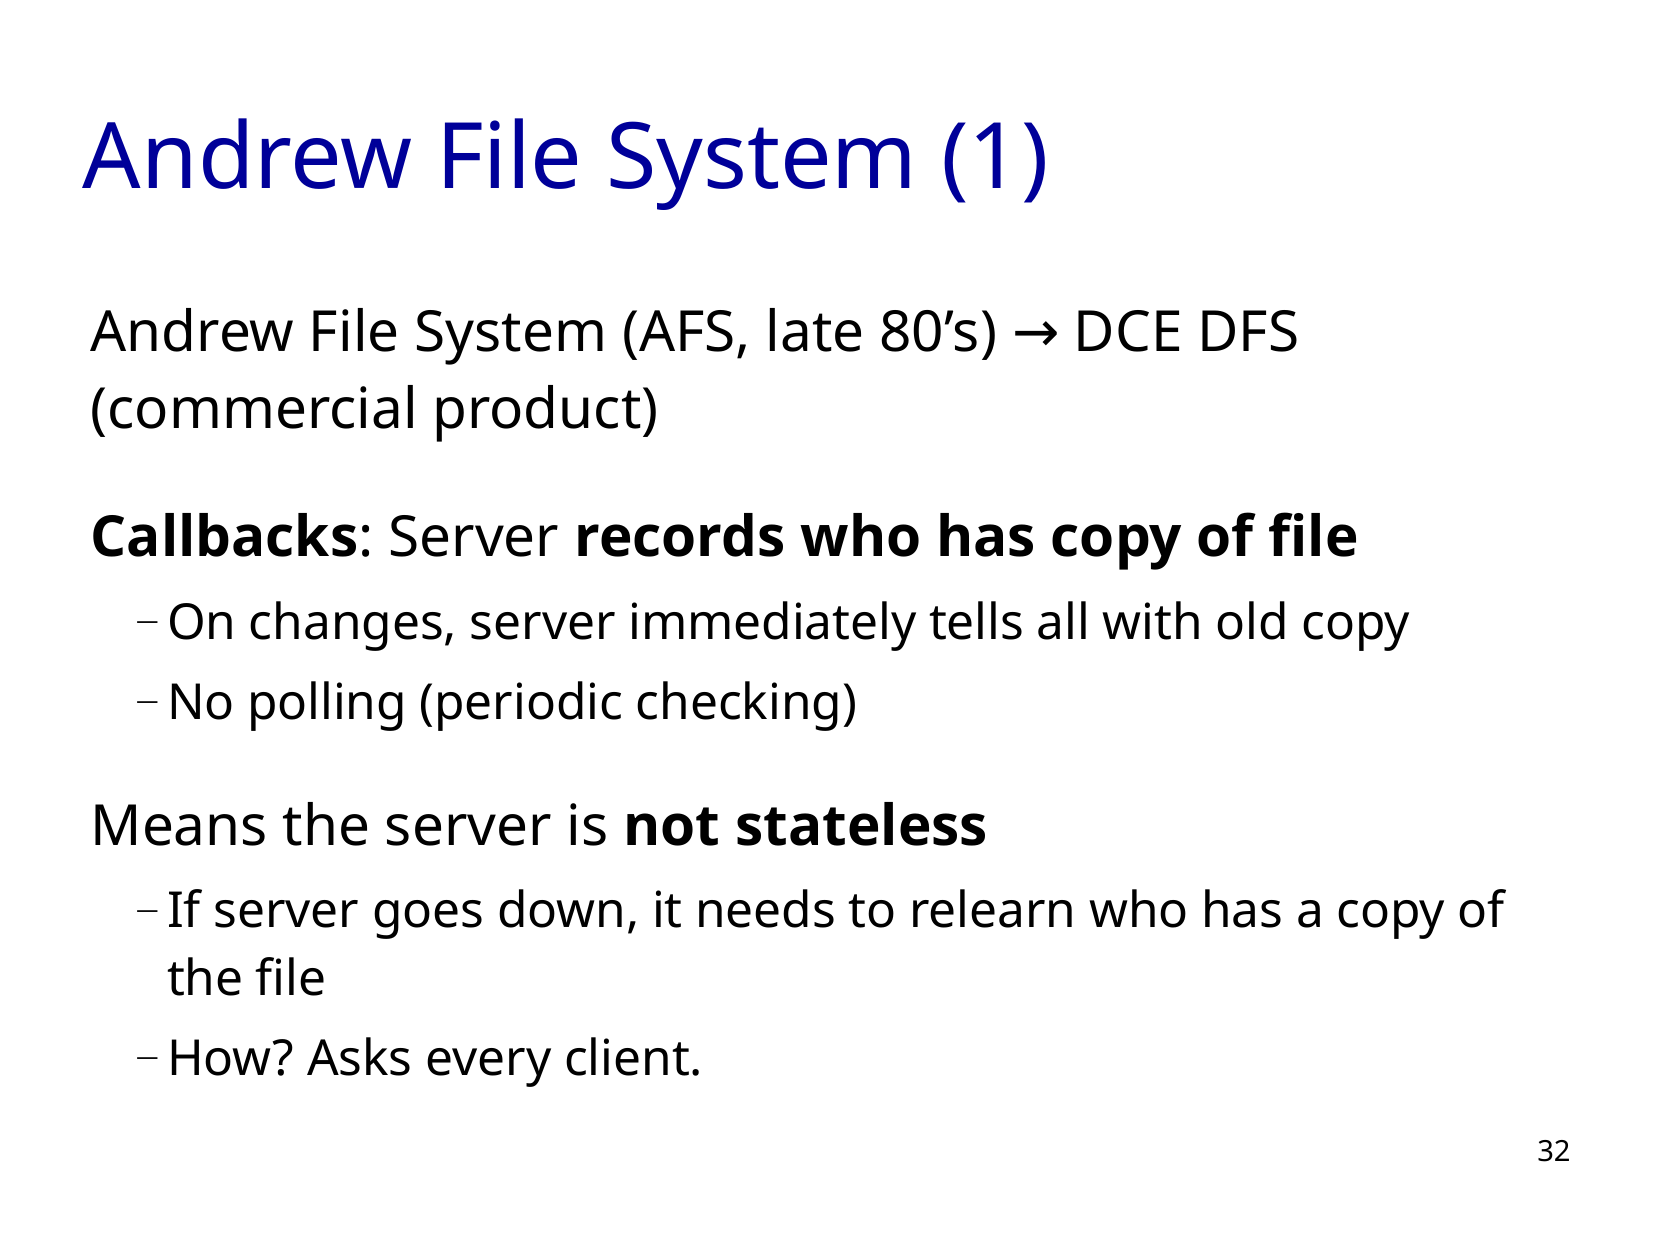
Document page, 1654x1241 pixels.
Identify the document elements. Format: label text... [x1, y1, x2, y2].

list Andrew File System (AFS, late 80’s) → DCE DFS (commercial product) Callbacks: Server records who has copy of file On changes, server immediately tells all with old copy No polling (periodic checking) Means the server is not stateless If server goes down, it needs to relearn who has a copy of the file How? Asks every client. [60, 290, 1571, 1096]
title Andrew File System (1) [82, 49, 1571, 257]
